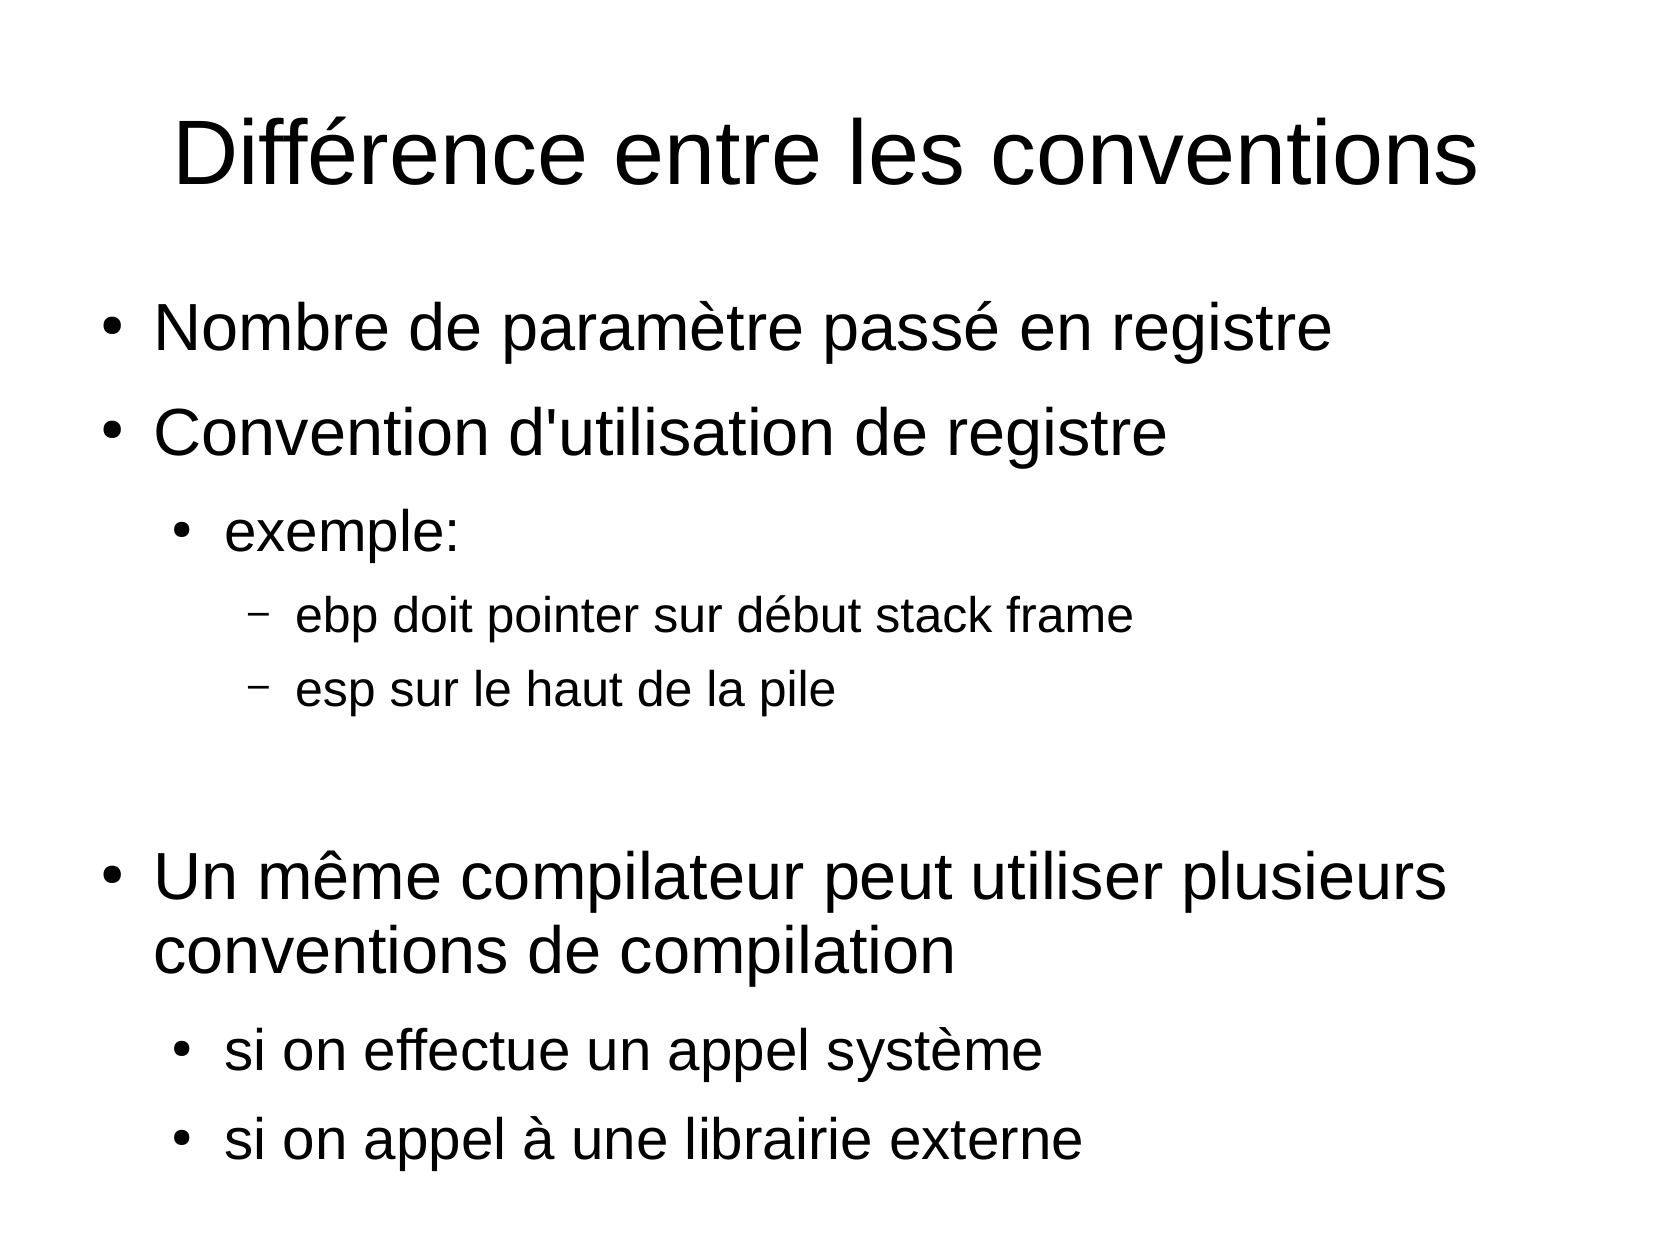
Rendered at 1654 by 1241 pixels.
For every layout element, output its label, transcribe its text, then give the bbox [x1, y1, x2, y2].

title Différence entre les conventions [82, 56, 1571, 250]
list Nombre de paramètre passé en registre Convention d'utilisation de registre exemple: ebp doit pointer sur début stack frame esp sur le haut de la pile Un même compilateur peut utiliser plusieurs conventions de compilation si on effectue un appel système si on appel à une librairie externe [82, 290, 1571, 1172]
